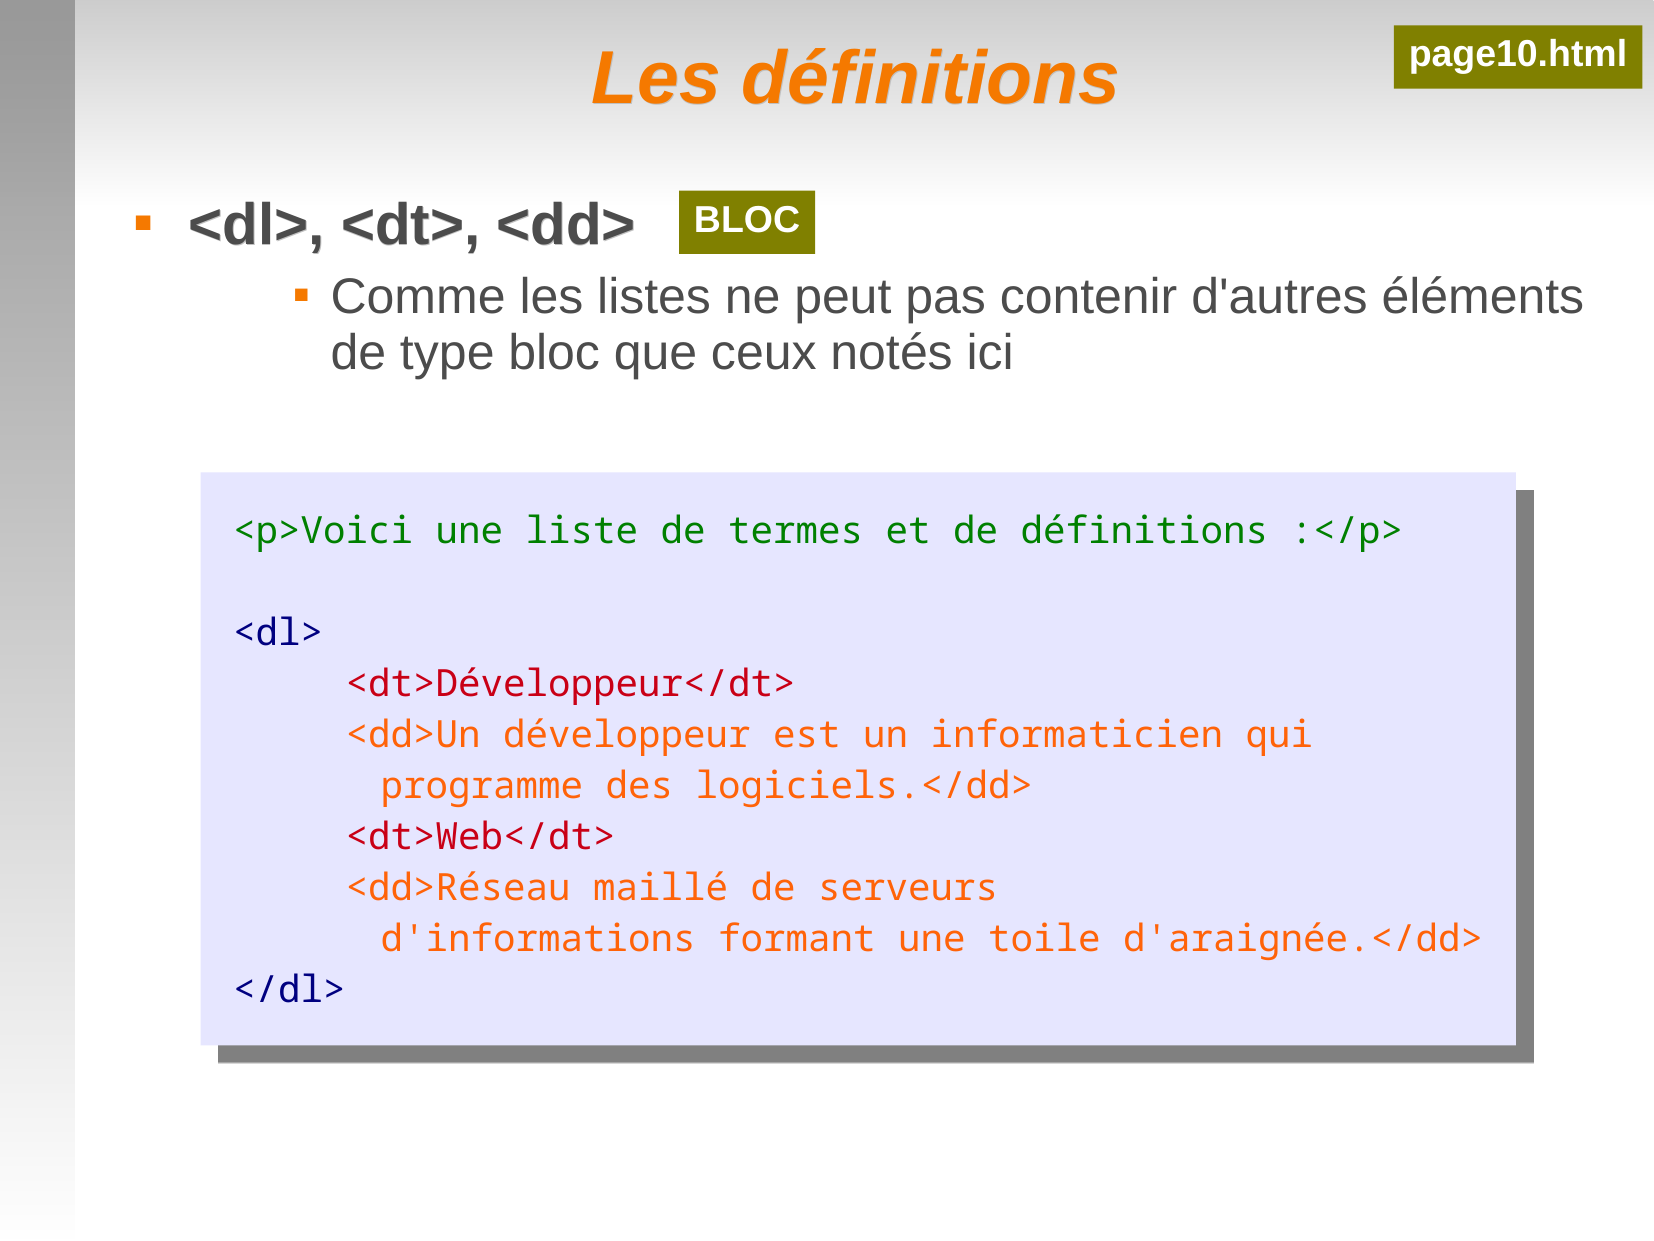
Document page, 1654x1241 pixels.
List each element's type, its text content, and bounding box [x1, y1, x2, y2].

text_box BLOC [679, 190, 816, 254]
text_box page10.html [1393, 25, 1643, 89]
title Les définitions [58, 7, 1654, 148]
list <dl>, <dt>, <dd> Comme les listes ne peut pas contenir d'autres éléments de type bloc que ceux notés ici [118, 191, 1625, 1123]
text_box <p>Voici une liste de termes et de définitions :</p> <dl> <dt>Développeur</dt> <dd>Un développeur est un informaticien qui programme des logiciels.</dd> <dt>Web</dt> <dd>Réseau maillé de serveurs d'informations formant une toile d'araignée.</dd> </dl> [200, 472, 1516, 971]
